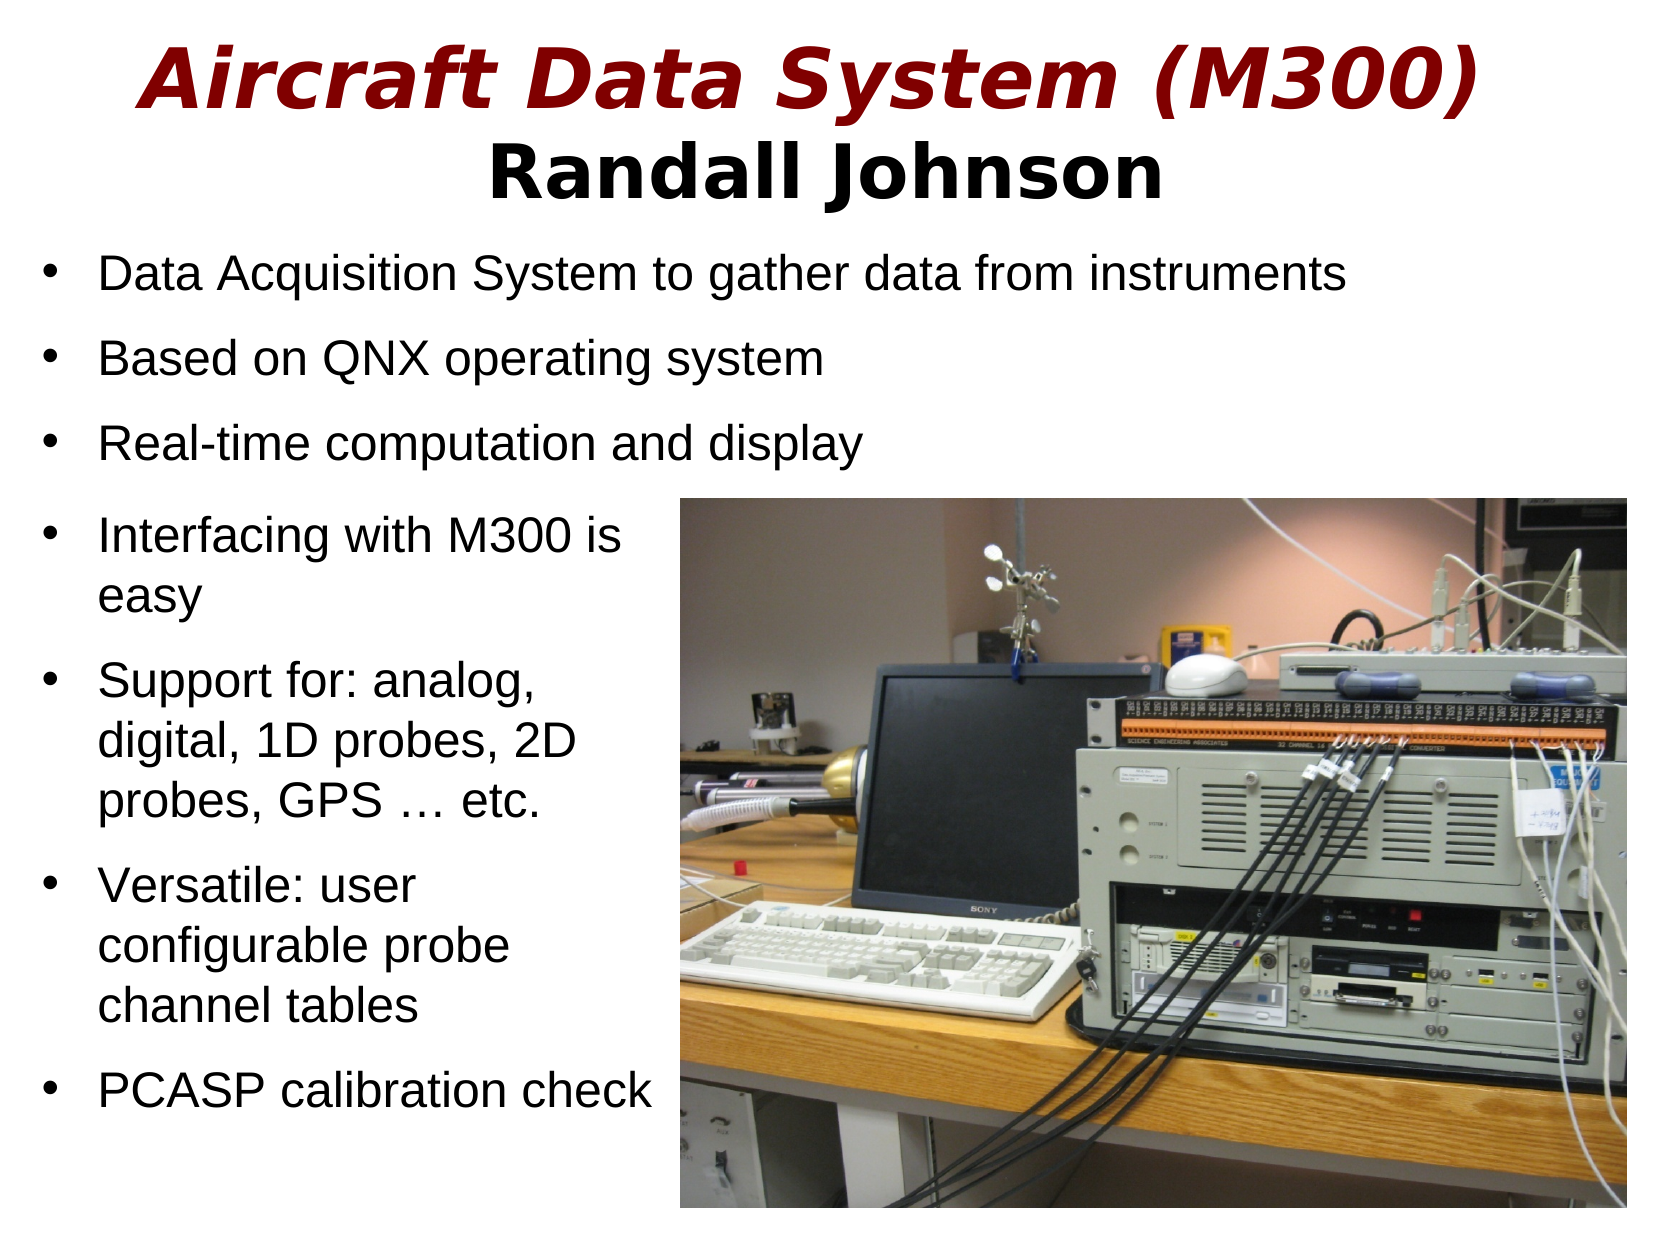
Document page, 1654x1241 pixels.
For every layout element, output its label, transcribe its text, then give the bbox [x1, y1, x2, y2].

picture [702, 498, 1627, 1208]
text_box Data Acquisition System to gather data from instruments Based on QNX operating system Real-time computation and display [26, 232, 1615, 478]
text_box Interfacing with M300 is easy Support for: analog, digital, 1D probes, 2D probes, GPS … etc. Versatile: user configurable probe channel tables PCASP calibration check [26, 495, 702, 1211]
text_box Aircraft Data System (M300) Randall Johnson [0, 20, 1654, 208]
